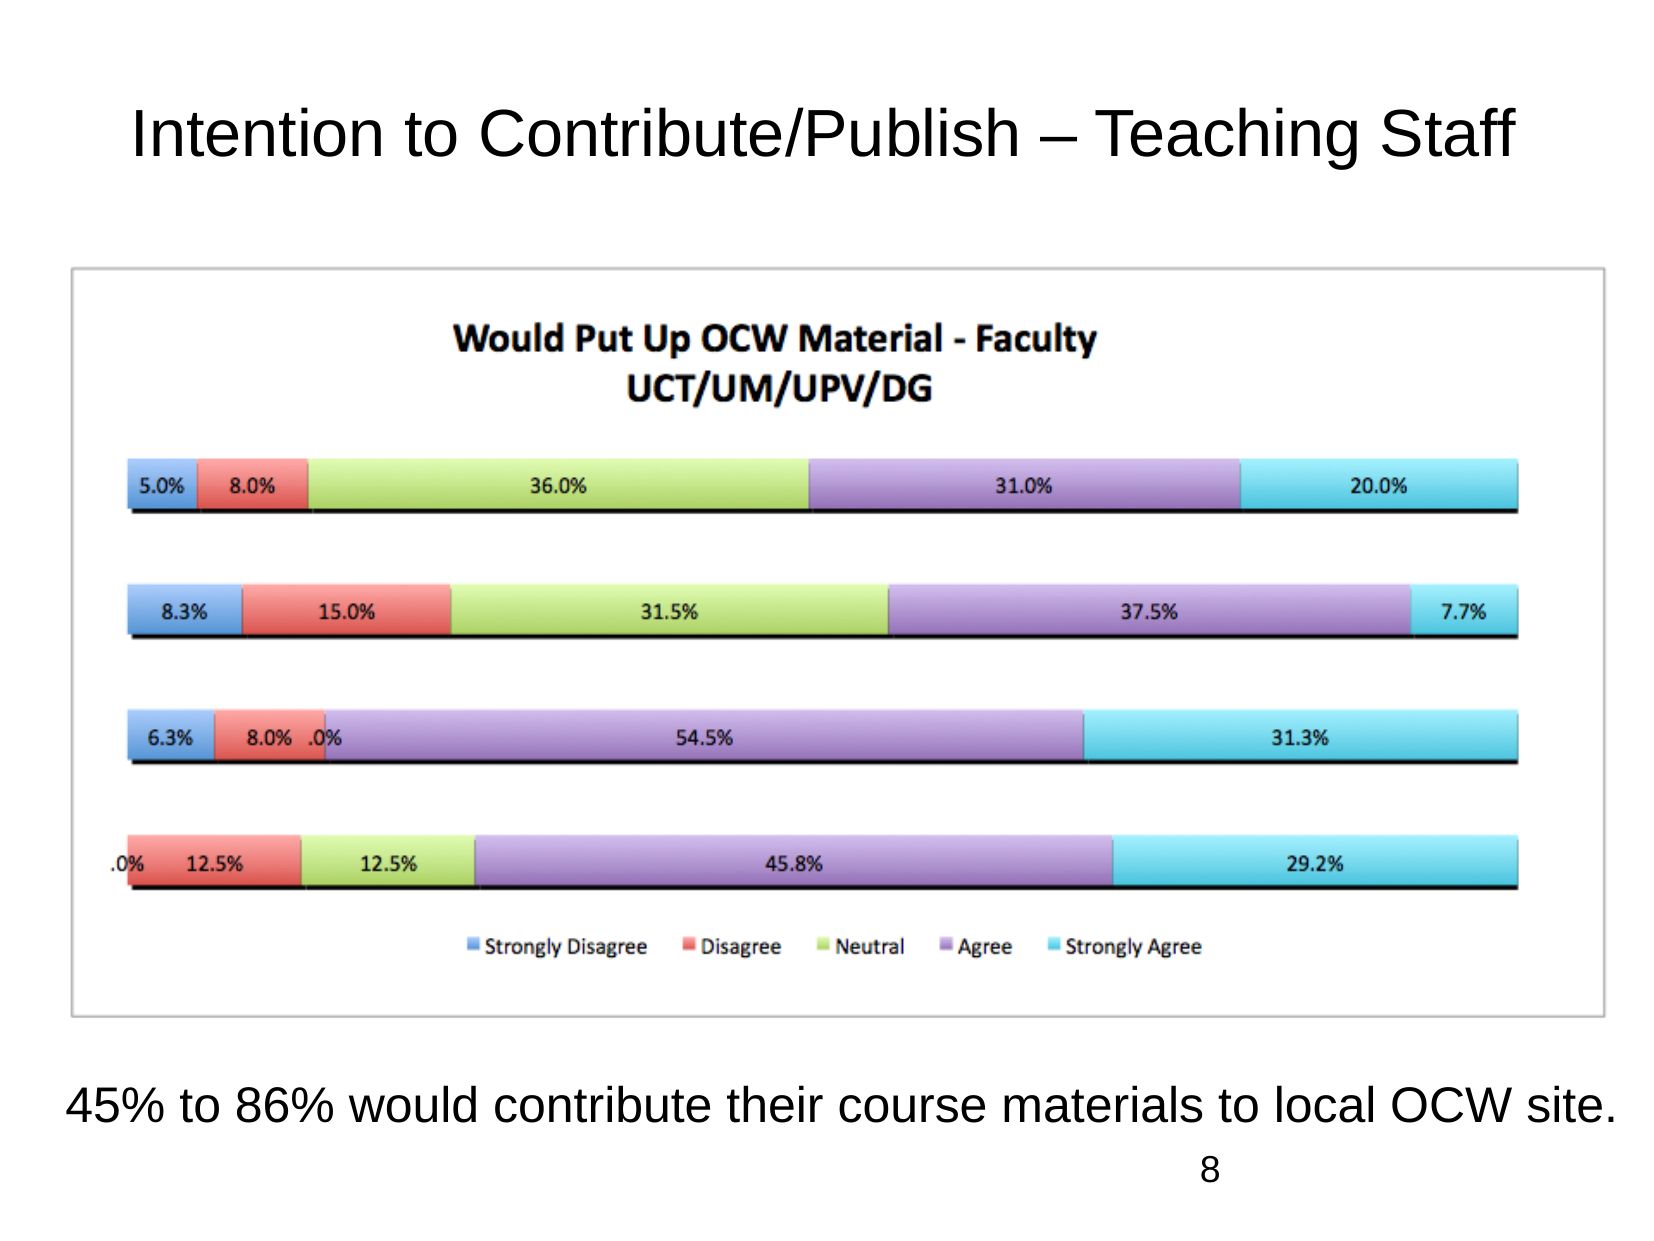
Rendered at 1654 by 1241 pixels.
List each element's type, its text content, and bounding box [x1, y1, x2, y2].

text_box Intention to Contribute/Publish – Teaching Staff [130, 32, 1537, 224]
picture [66, 257, 1619, 1025]
text_box 45% to 86% would contribute their course materials to local OCW site. [50, 1069, 1634, 1141]
text_box <number> [1184, 1141, 1530, 1213]
